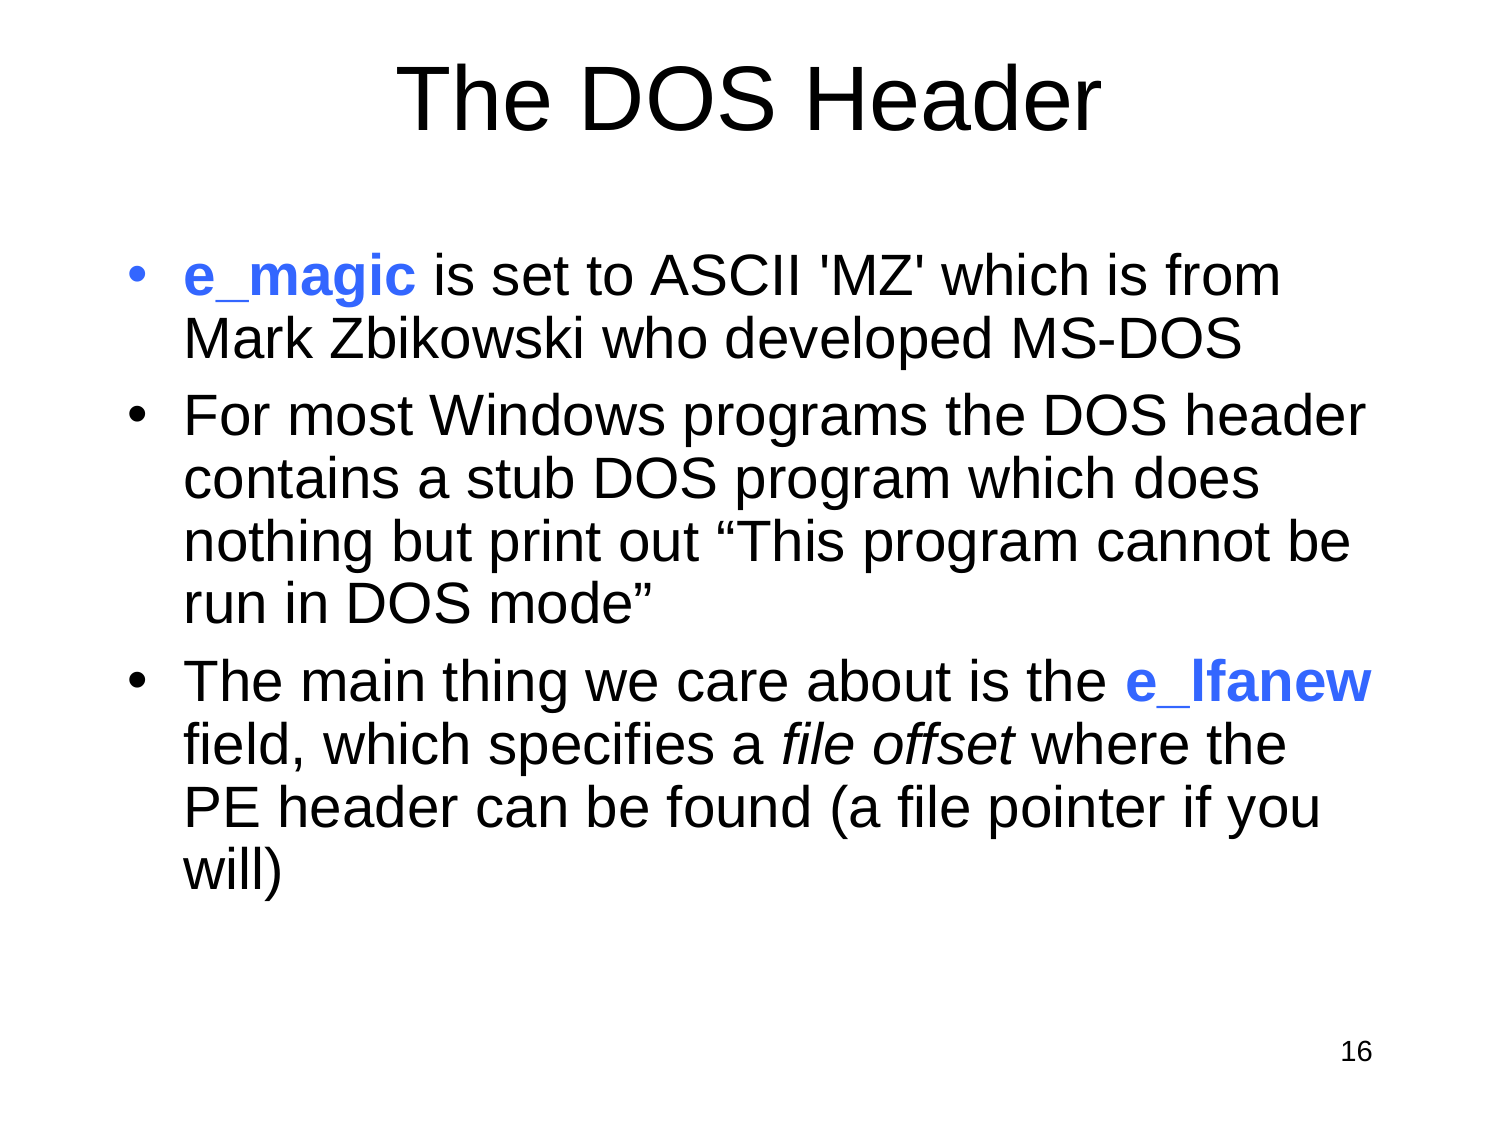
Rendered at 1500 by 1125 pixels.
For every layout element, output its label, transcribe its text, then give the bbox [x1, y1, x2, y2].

list e_magic is set to ASCII 'MZ' which is from Mark Zbikowski who developed MS-DOS For most Windows programs the DOS header contains a stub DOS program which does nothing but print out “This program cannot be run in DOS mode” The main thing we care about is the e_lfanew field, which specifies a file offset where the PE header can be found (a file pointer if you will) [112, 237, 1388, 1051]
text_box <number> [1074, 1025, 1388, 1101]
title The DOS Header [0, 0, 1500, 188]
